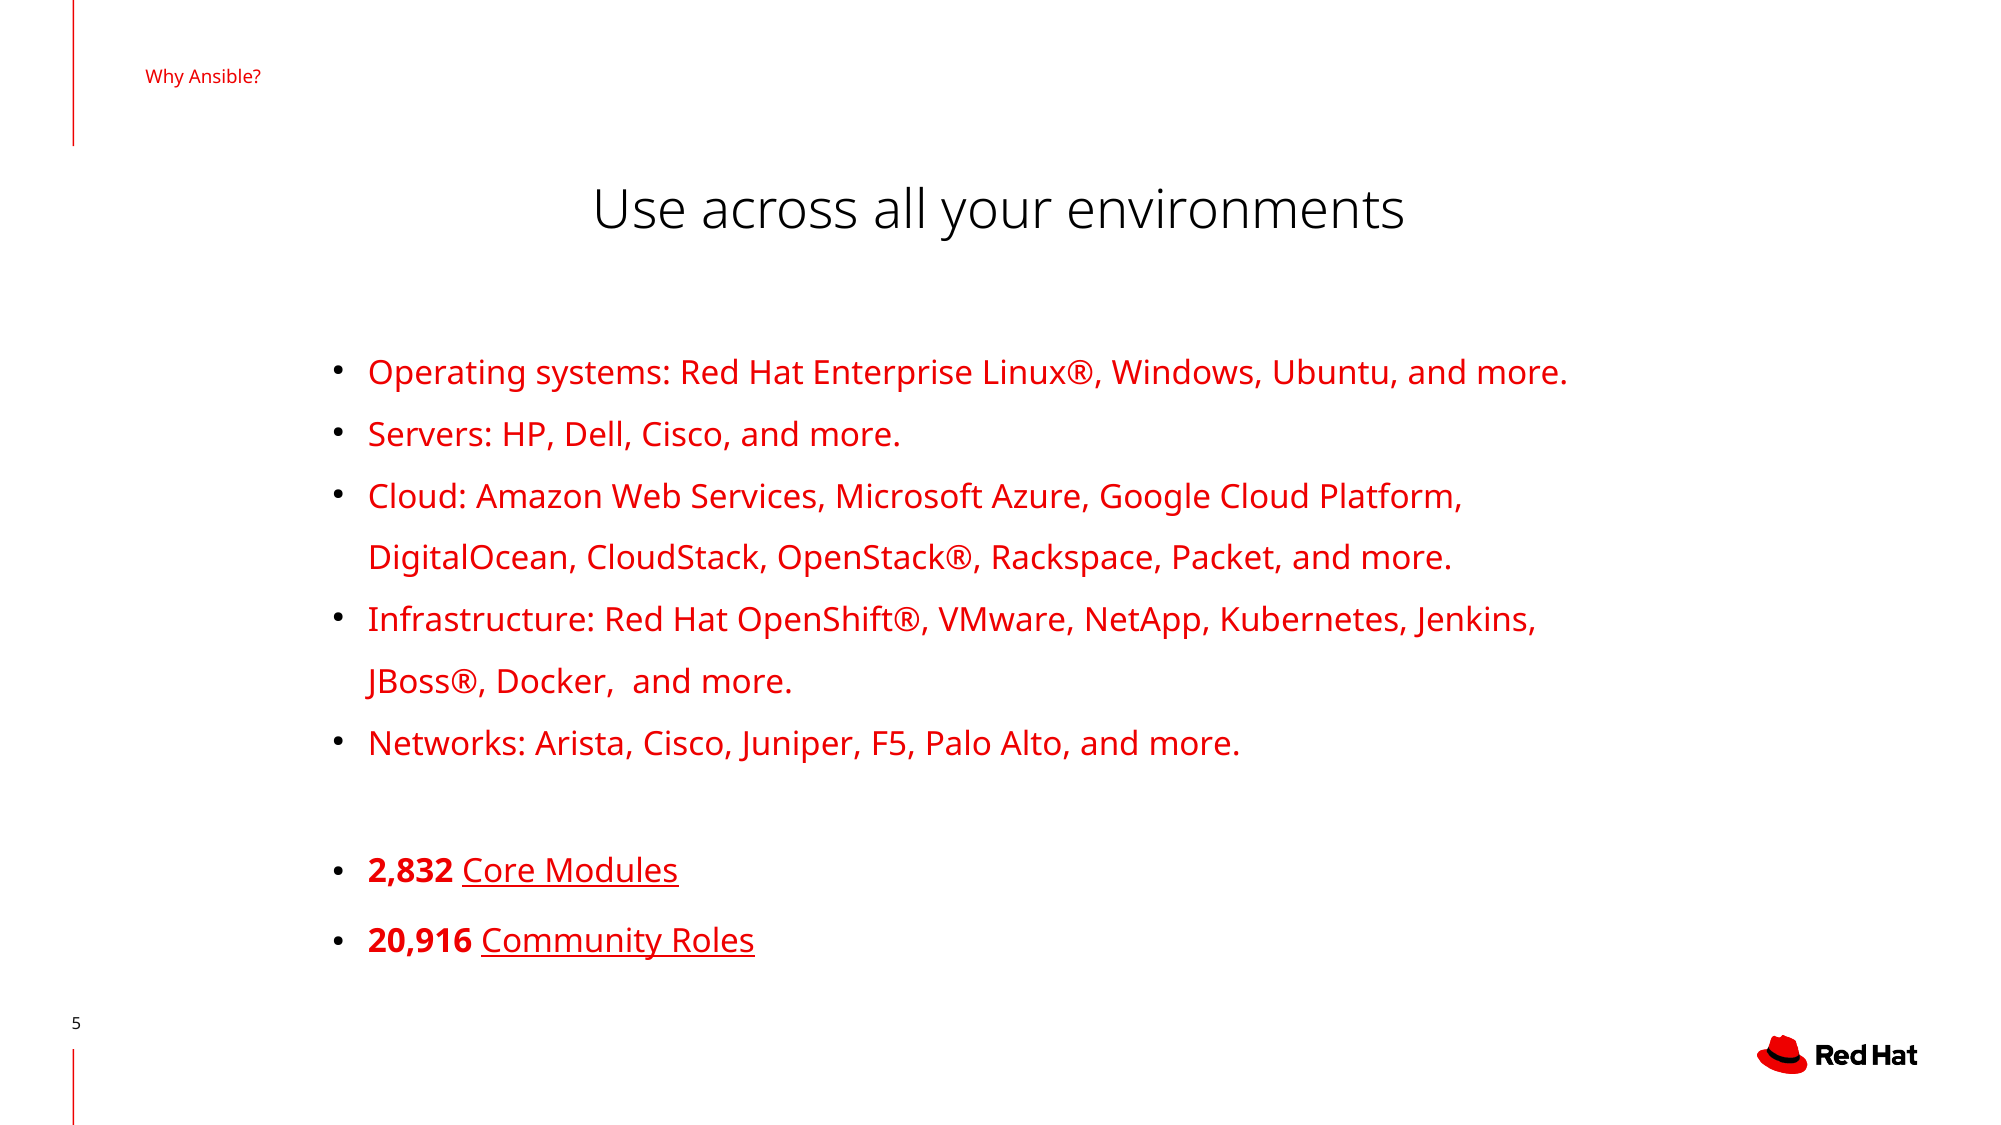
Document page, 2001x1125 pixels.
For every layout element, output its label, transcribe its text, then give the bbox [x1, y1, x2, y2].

text_box Operating systems: Red Hat Enterprise Linux®, Windows, Ubuntu, and more. Servers: HP, Dell, Cisco, and more. Cloud: Amazon Web Services, Microsoft Azure, Google Cloud Platform, DigitalOcean, CloudStack, OpenStack®, Rackspace, Packet, and more. Infrastructure: Red Hat OpenShift®, VMware, NetApp, Kubernetes, Jenkins, JBoss®, Docker, and more. Networks: Arista, Cisco, Juniper, F5, Palo Alto, and more. 2,832 Core Modules 20,916 Community Roles [332, 329, 1653, 568]
subtitle Why Ansible? [73, 9, 918, 143]
picture [1757, 1035, 1918, 1074]
title Use across all your environments [287, 155, 1713, 315]
